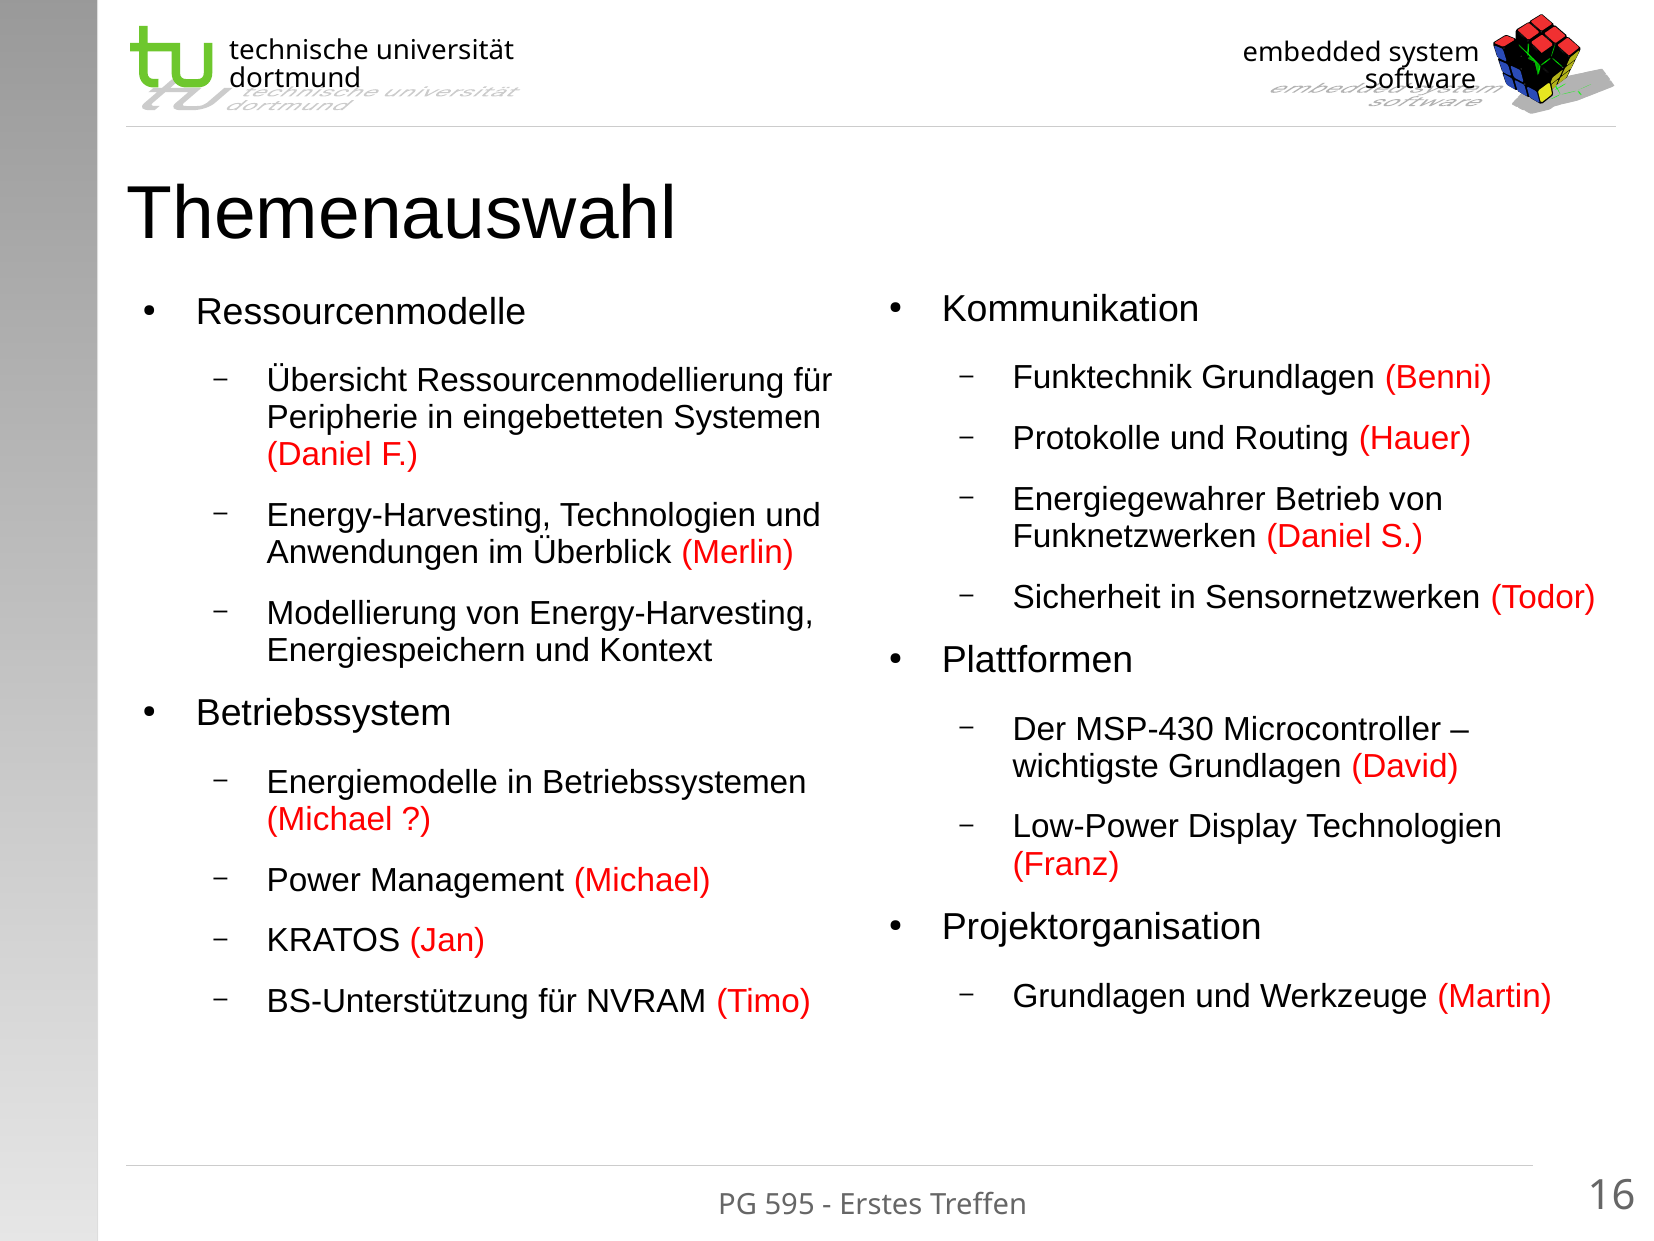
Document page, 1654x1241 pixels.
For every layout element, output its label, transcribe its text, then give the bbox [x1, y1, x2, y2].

title Themenauswahl [126, 168, 1559, 257]
list Ressourcenmodelle Übersicht Ressourcenmodellierung für Peripherie in eingebetteten Systemen (Daniel F.) Energy-Harvesting, Technologien und Anwendungen im Überblick (Merlin) Modellierung von Energy-Harvesting, Energiespeichern und Kontext Betriebssystem Energiemodelle in Betriebssystemen (Michael ?) Power Management (Michael) KRATOS (Jan) BS-Unterstützung für NVRAM (Timo) [124, 290, 852, 1149]
list Kommunikation Funktechnik Grundlagen (Benni) Protokolle und Routing (Hauer) Energiegewahrer Betrieb von Funknetzwerken (Daniel S.) Sicherheit in Sensornetzwerken (Todor) Plattformen Der MSP-430 Microcontroller – wichtigste Grundlagen (David) Low-Power Display Technologien (Franz) Projektorganisation Grundlagen und Werkzeuge (Martin) [871, 287, 1598, 1165]
